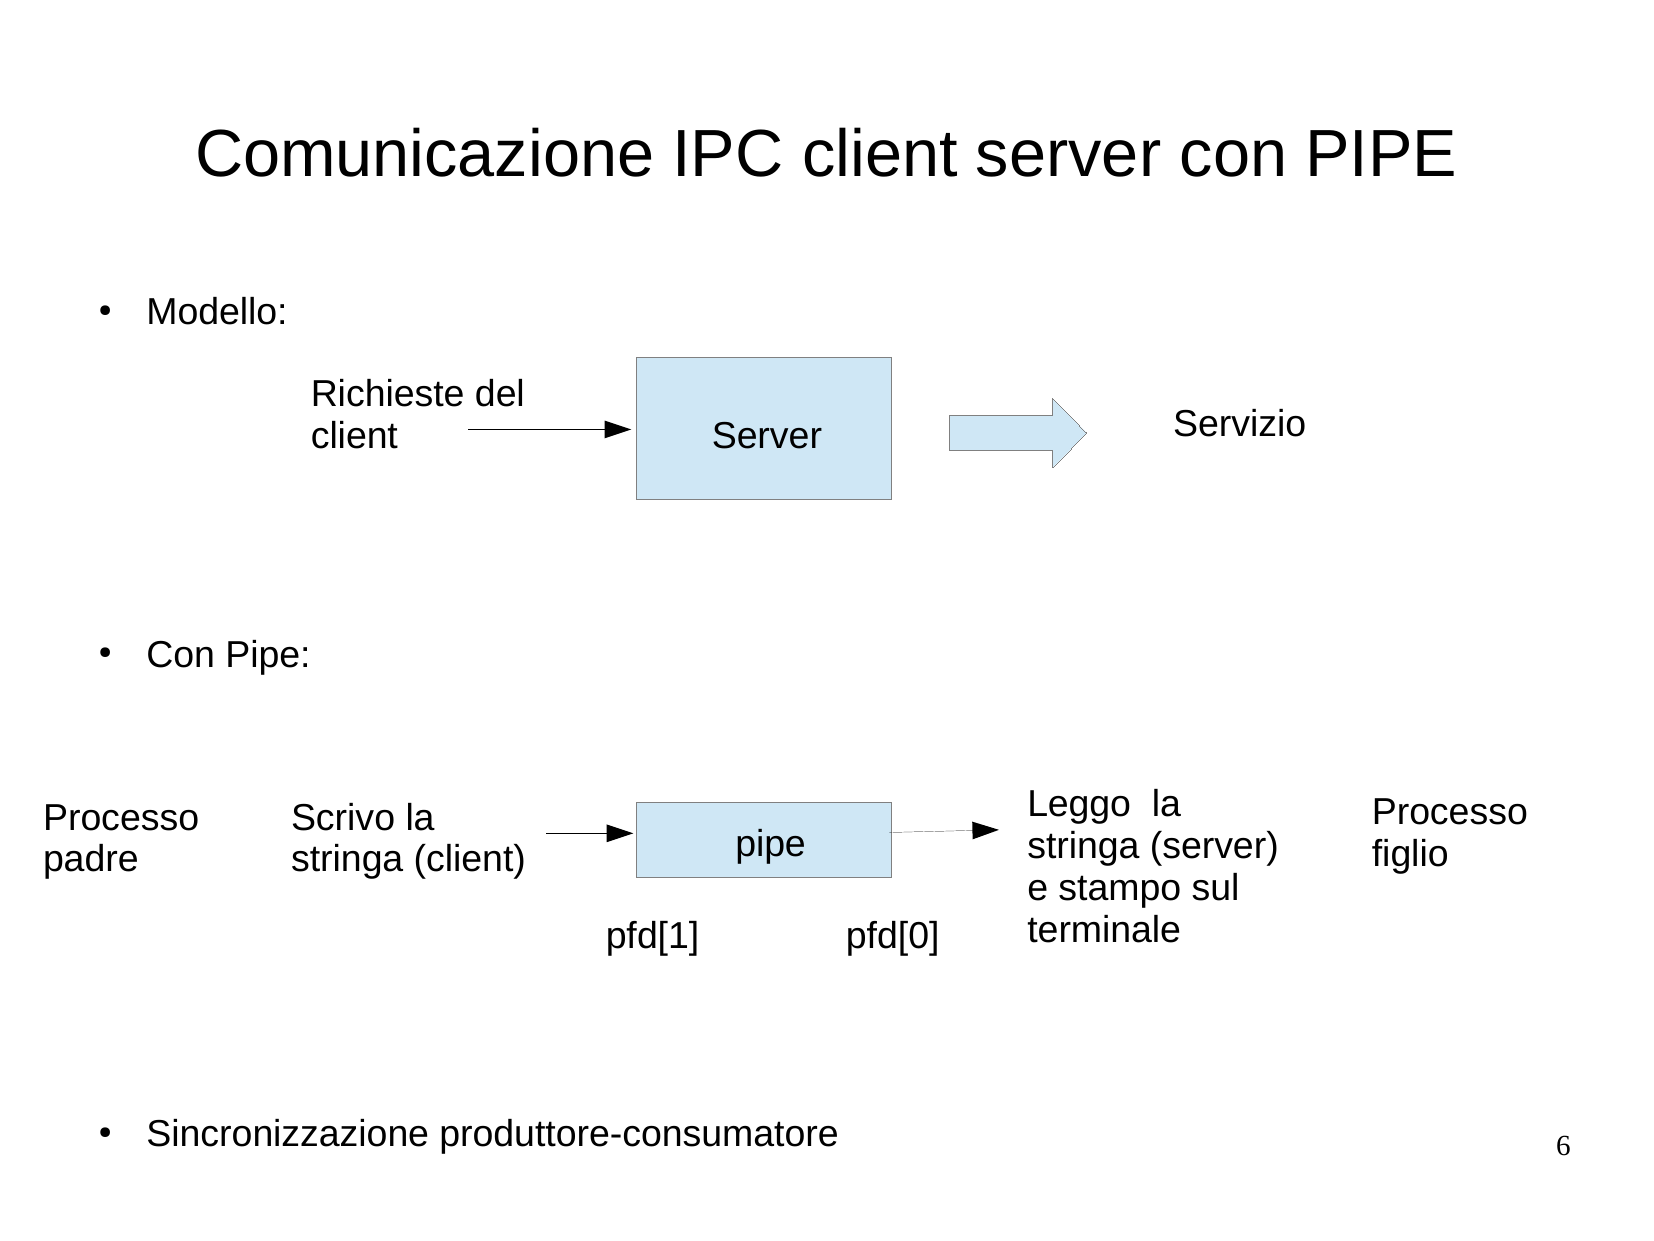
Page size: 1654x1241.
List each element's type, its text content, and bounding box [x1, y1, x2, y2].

list Modello: Con Pipe: Sincronizzazione produttore-consumatore [82, 290, 1538, 1165]
text_box pfd[1] pfd[0] [591, 907, 972, 965]
text_box [949, 398, 1087, 468]
text_box Leggo la stringa (server) e stampo sul terminale [1012, 775, 1298, 958]
text_box [636, 357, 892, 500]
title Comunicazione IPC client server con PIPE [82, 49, 1571, 257]
text_box Processo padre [28, 788, 299, 888]
text_box Servizio [1158, 395, 1429, 494]
text_box [636, 802, 892, 878]
text_box Server [697, 407, 837, 465]
text_box pipe [720, 814, 821, 872]
text_box Processo figlio [1357, 782, 1628, 882]
text_box Richieste del client [296, 365, 567, 465]
text_box Scrivo la stringa (client) [299, 788, 547, 888]
